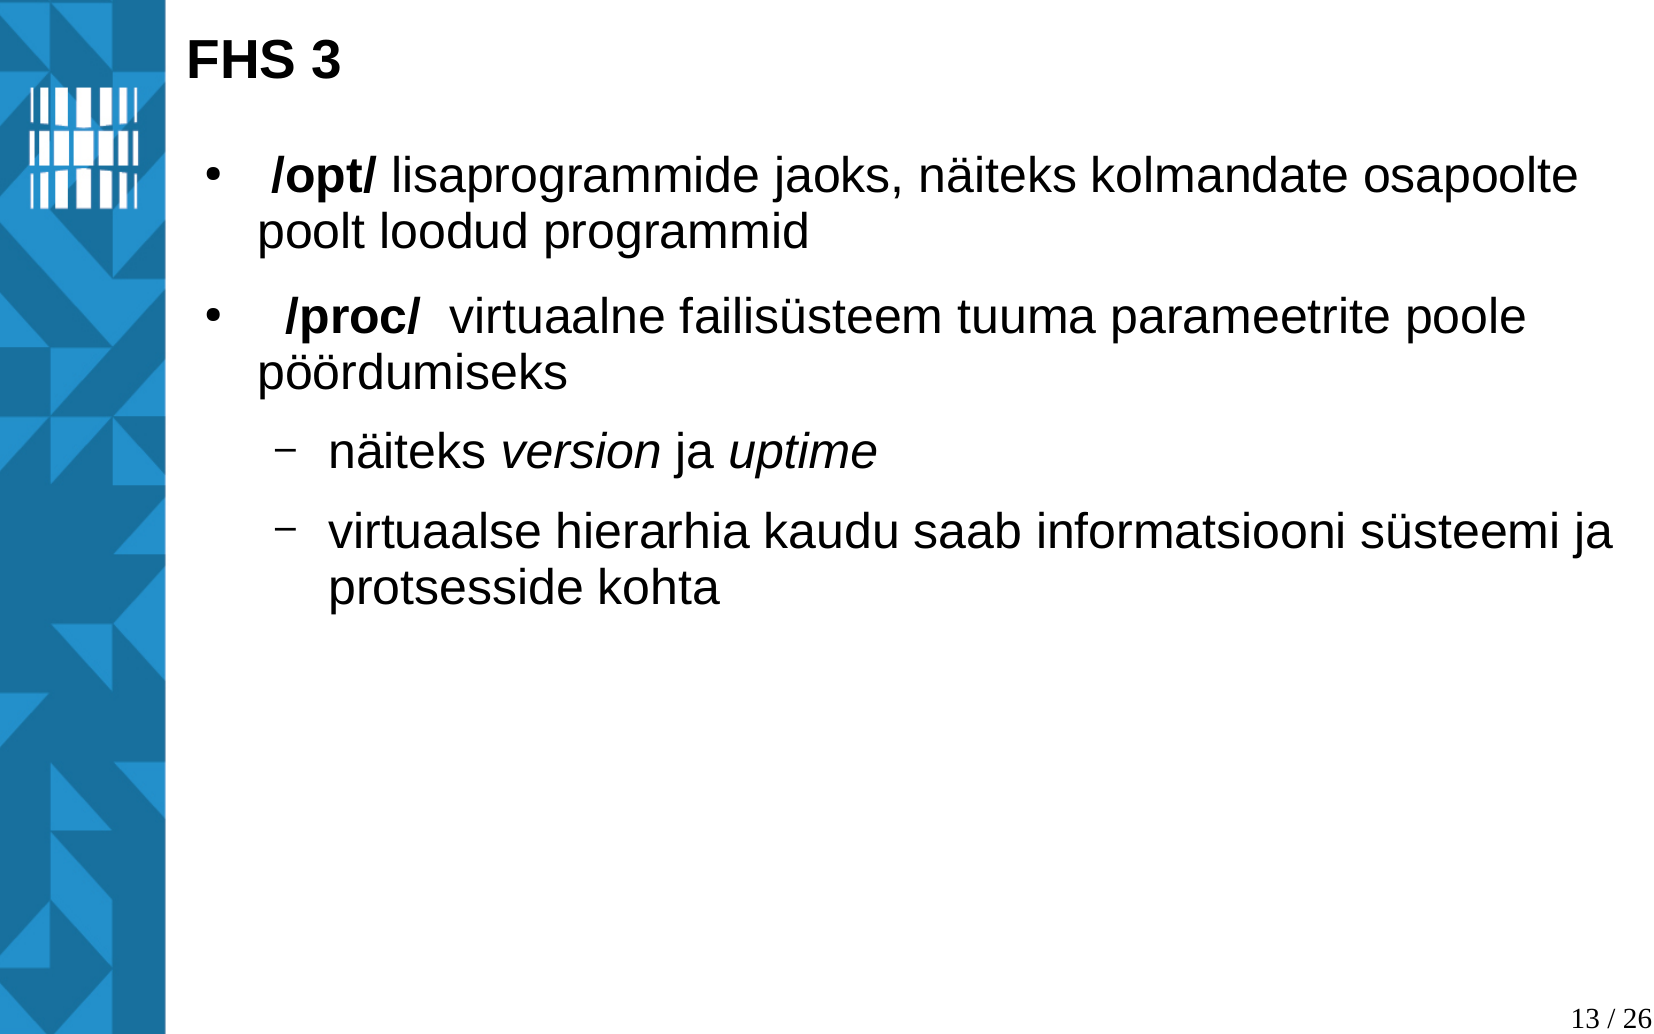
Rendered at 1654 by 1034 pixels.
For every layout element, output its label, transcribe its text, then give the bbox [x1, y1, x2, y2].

title FHS 3 [186, 7, 1565, 111]
list /opt/ lisaprogrammide jaoks, näiteks kolmandate osapoolte poolt loodud programmid /proc/ virtuaalne failisüsteem tuuma parameetrite poole pöördumiseks näiteks version ja uptime virtuaalse hierarhia kaudu saab informatsiooni süsteemi ja protsesside kohta [186, 147, 1642, 866]
